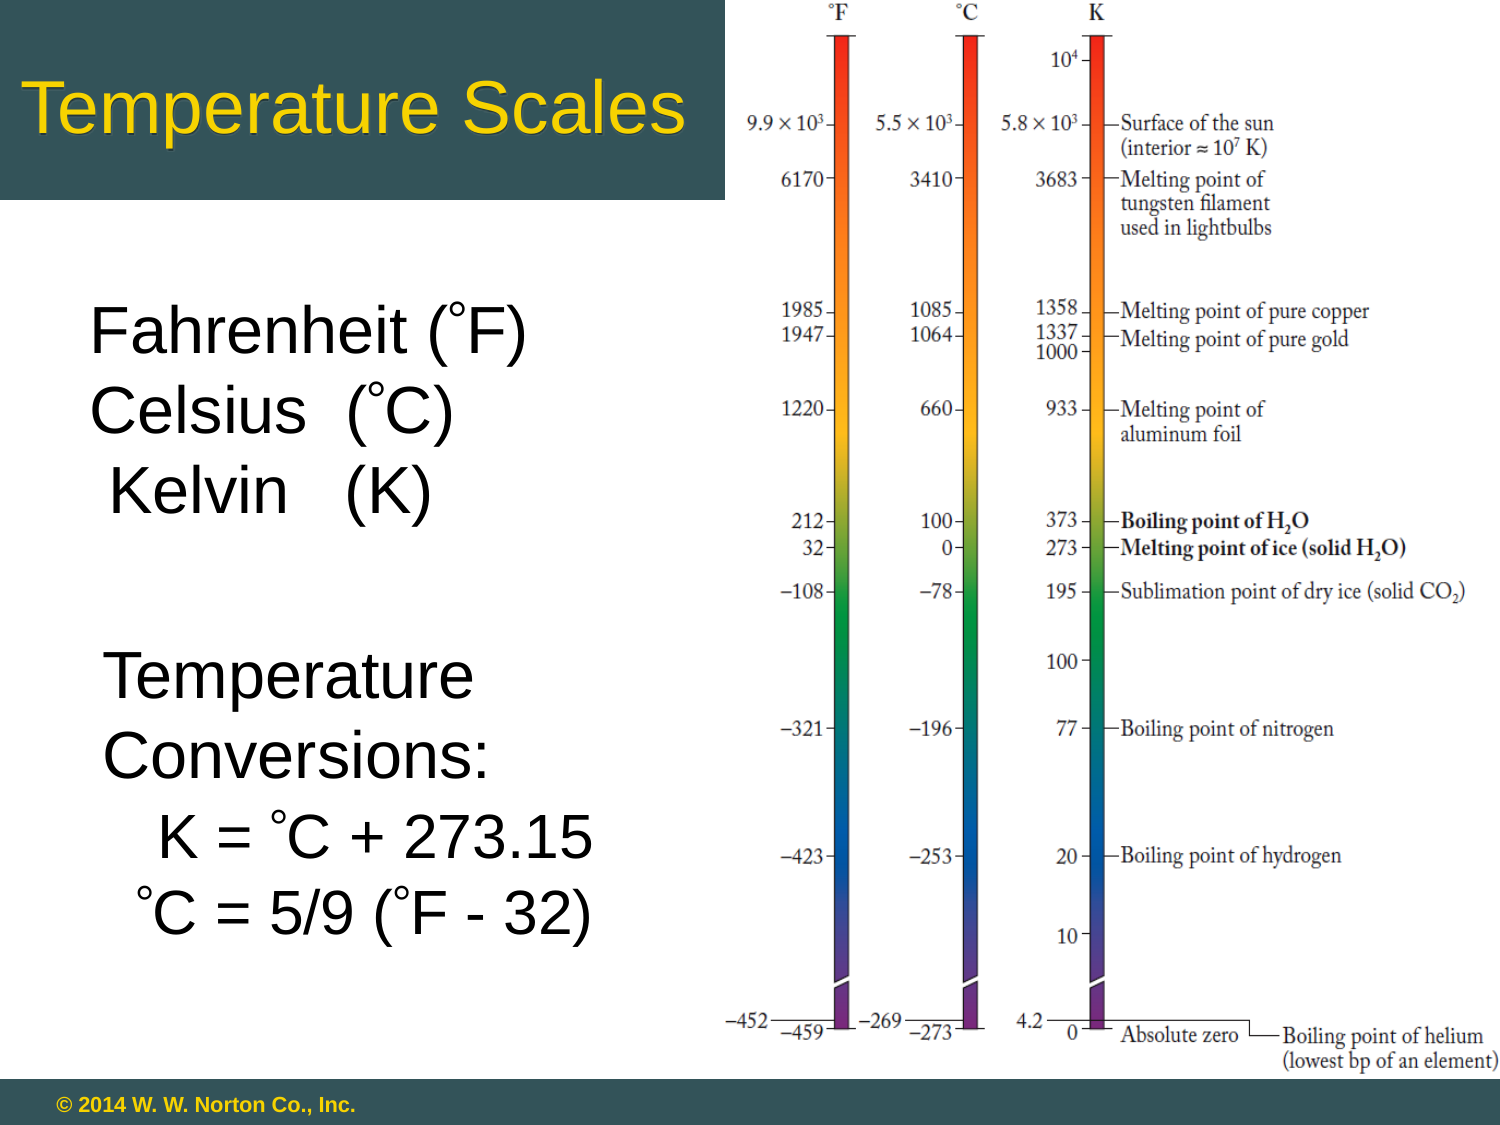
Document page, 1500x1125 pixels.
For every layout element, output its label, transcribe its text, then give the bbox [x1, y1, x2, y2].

text_box Fahrenheit (F) Celsius (C) Kelvin (K) [74, 279, 588, 535]
title Temperature Scales [5, 12, 781, 188]
text_box Temperature Conversions: K = C + 273.15 C = 5/9 (F - 32) [87, 624, 638, 955]
picture [725, 0, 1500, 1075]
